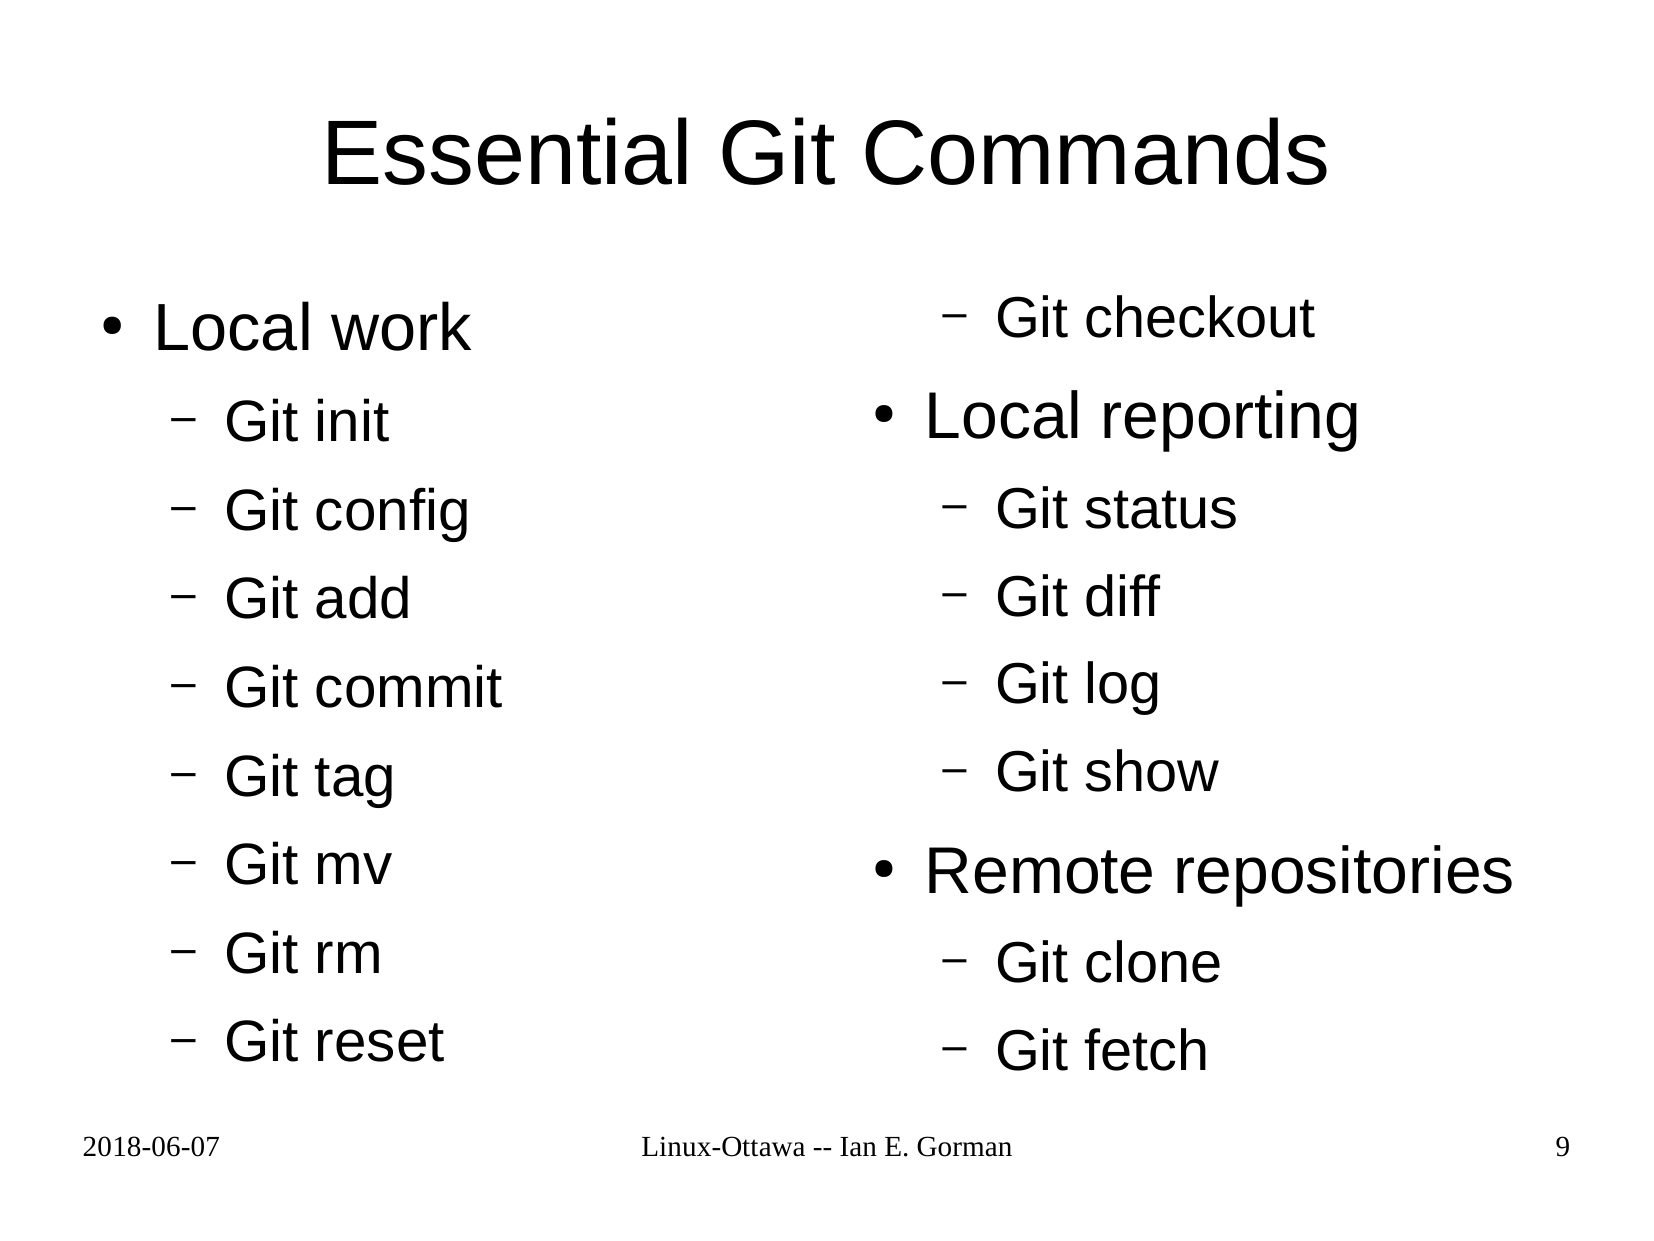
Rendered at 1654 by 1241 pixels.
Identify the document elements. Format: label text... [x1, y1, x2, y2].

list Local work Git init Git config Git add Git commit Git tag Git mv Git rm Git reset [82, 290, 780, 1096]
list Git checkout Local reporting Git status Git diff Git log Git show Remote repositories Git clone Git fetch [854, 285, 1552, 1091]
title Essential Git Commands [82, 49, 1571, 257]
